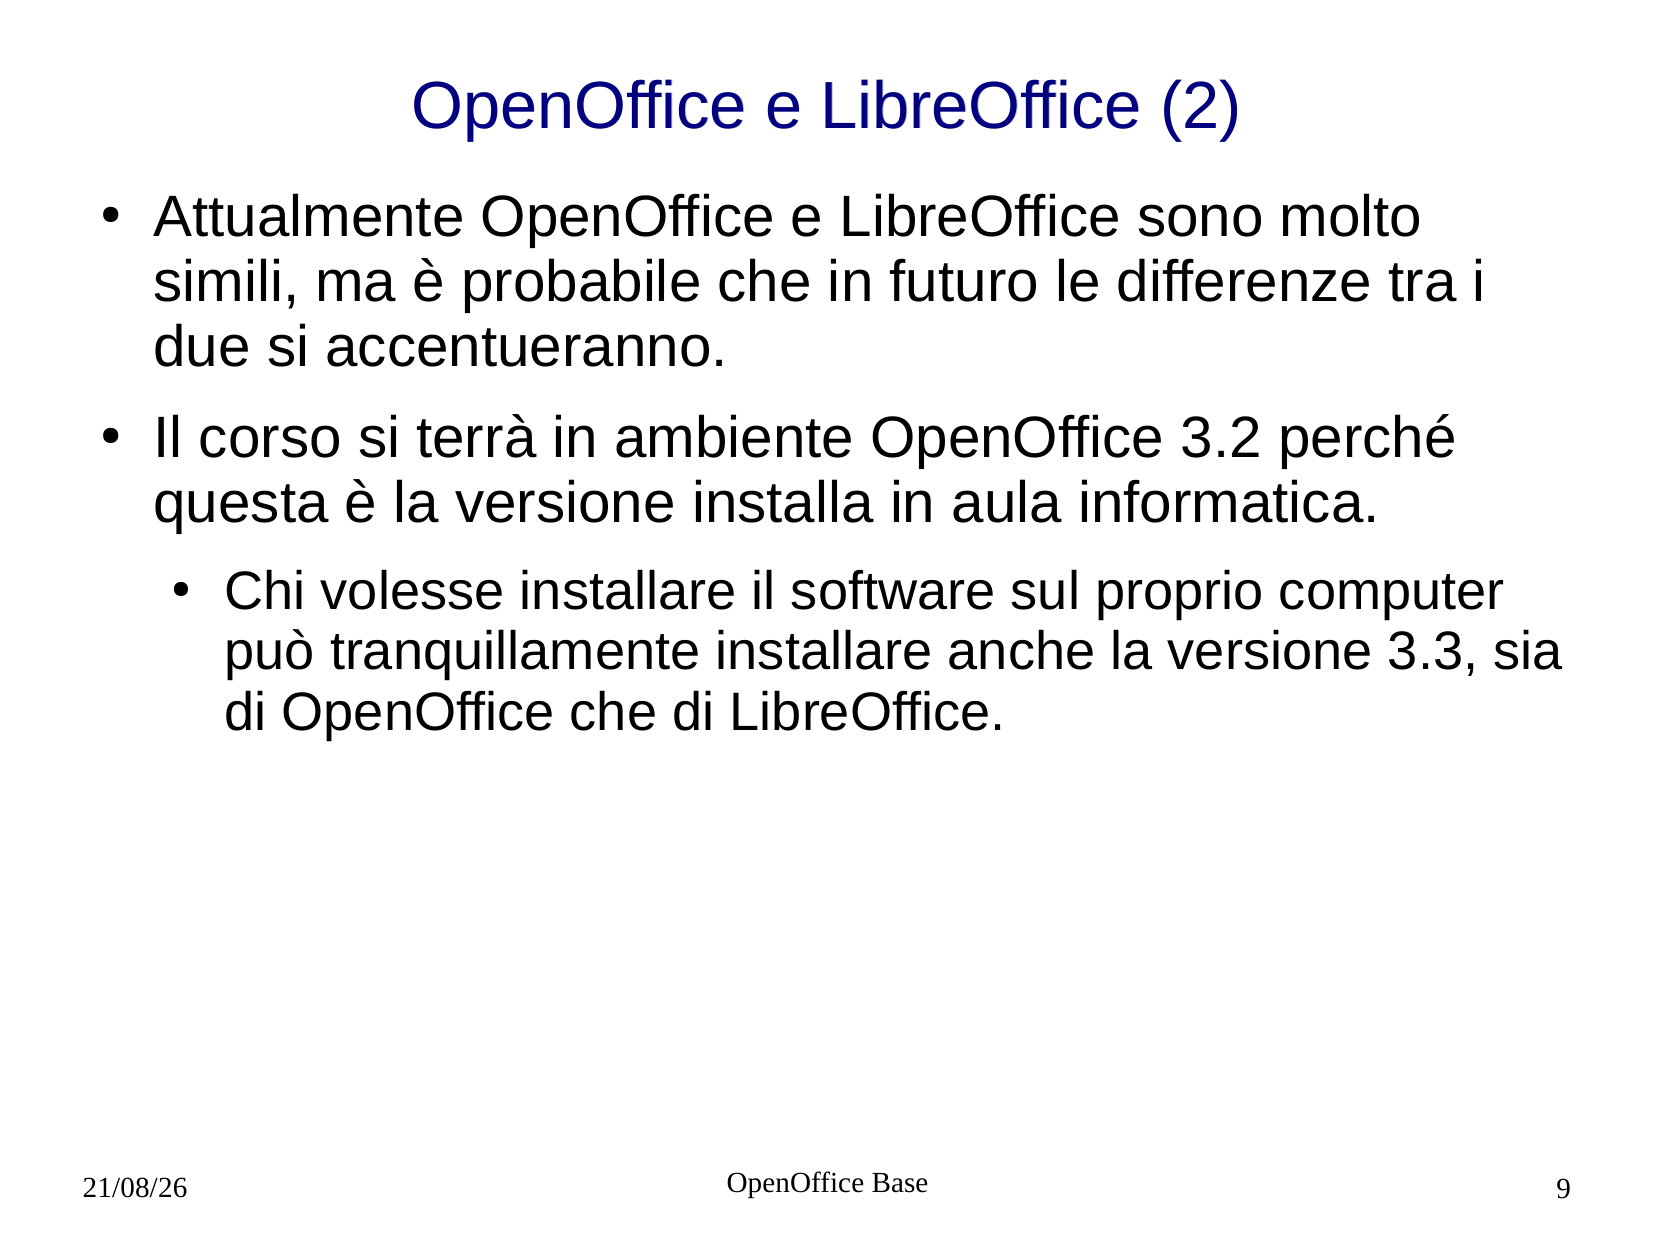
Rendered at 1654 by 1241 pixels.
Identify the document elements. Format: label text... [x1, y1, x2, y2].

list Attualmente OpenOffice e LibreOffice sono molto simili, ma è probabile che in futuro le differenze tra i due si accentueranno. Il corso si terrà in ambiente OpenOffice 3.2 perché questa è la versione installa in aula informatica. Chi volesse installare il software sul proprio computer può tranquillamente installare anche la versione 3.3, sia di OpenOffice che di LibreOffice. [82, 183, 1571, 1153]
title OpenOffice e LibreOffice (2) [82, 56, 1571, 154]
